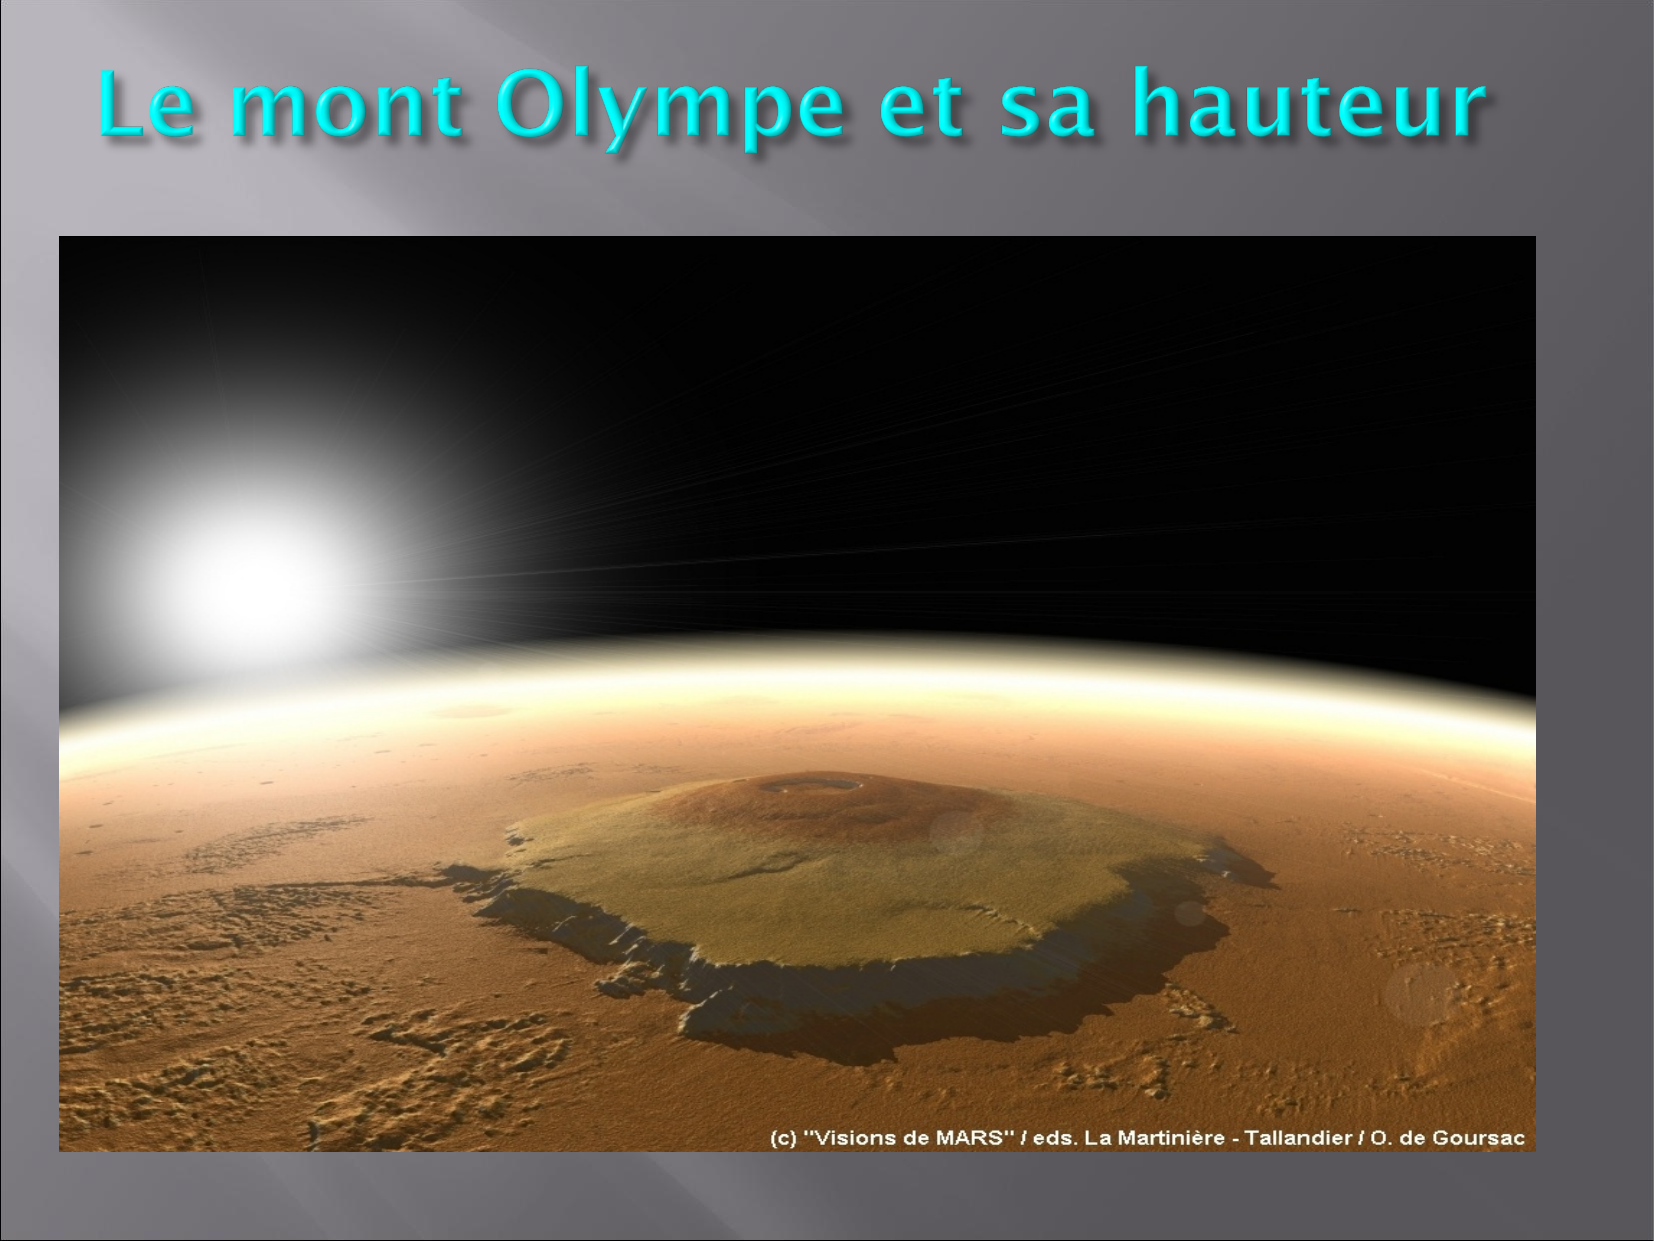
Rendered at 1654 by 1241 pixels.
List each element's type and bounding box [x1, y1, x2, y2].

text_box [32, 0, 1566, 209]
picture [0, 0, 1654, 1241]
